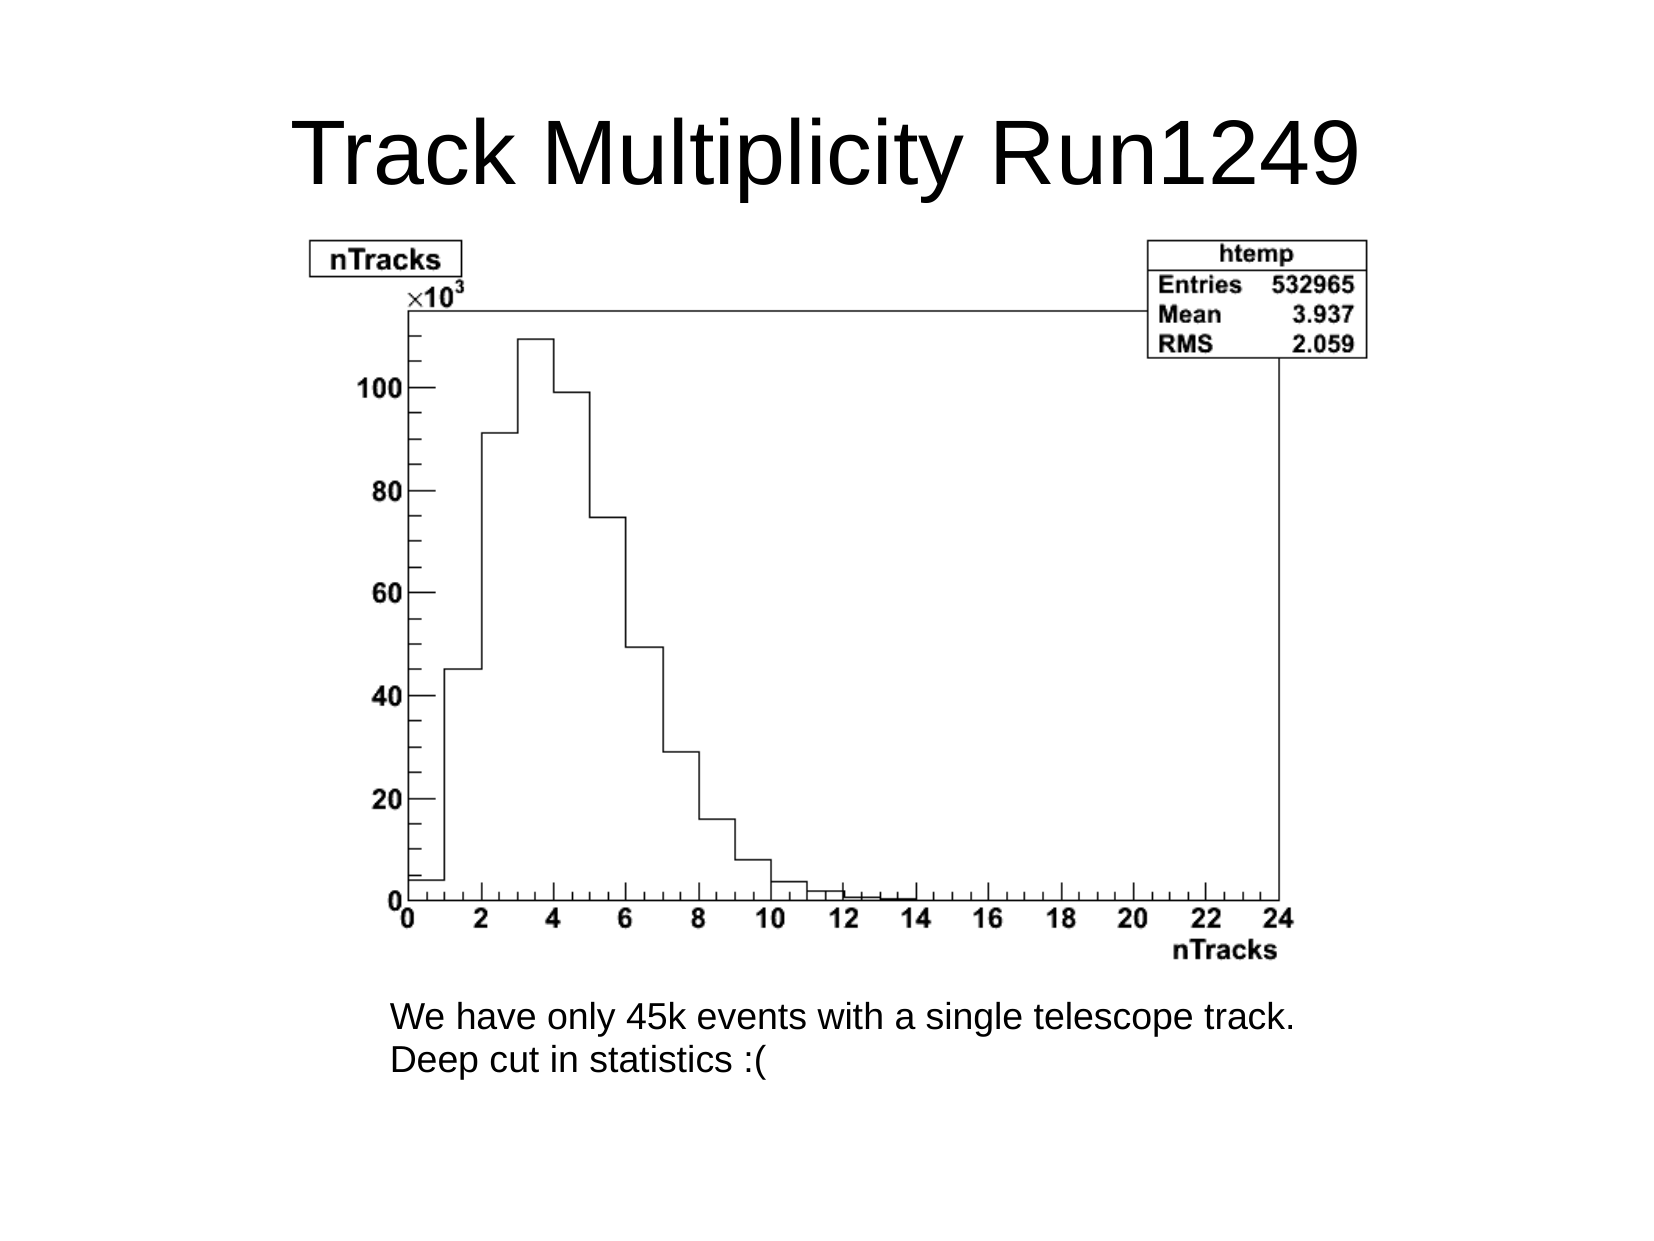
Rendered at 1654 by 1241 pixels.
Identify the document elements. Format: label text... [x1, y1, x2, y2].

title Track Multiplicity Run1249 [82, 56, 1571, 250]
picture [300, 237, 1388, 976]
text_box We have only 45k events with a single telescope track. Deep cut in statistics :( [375, 988, 1322, 1088]
